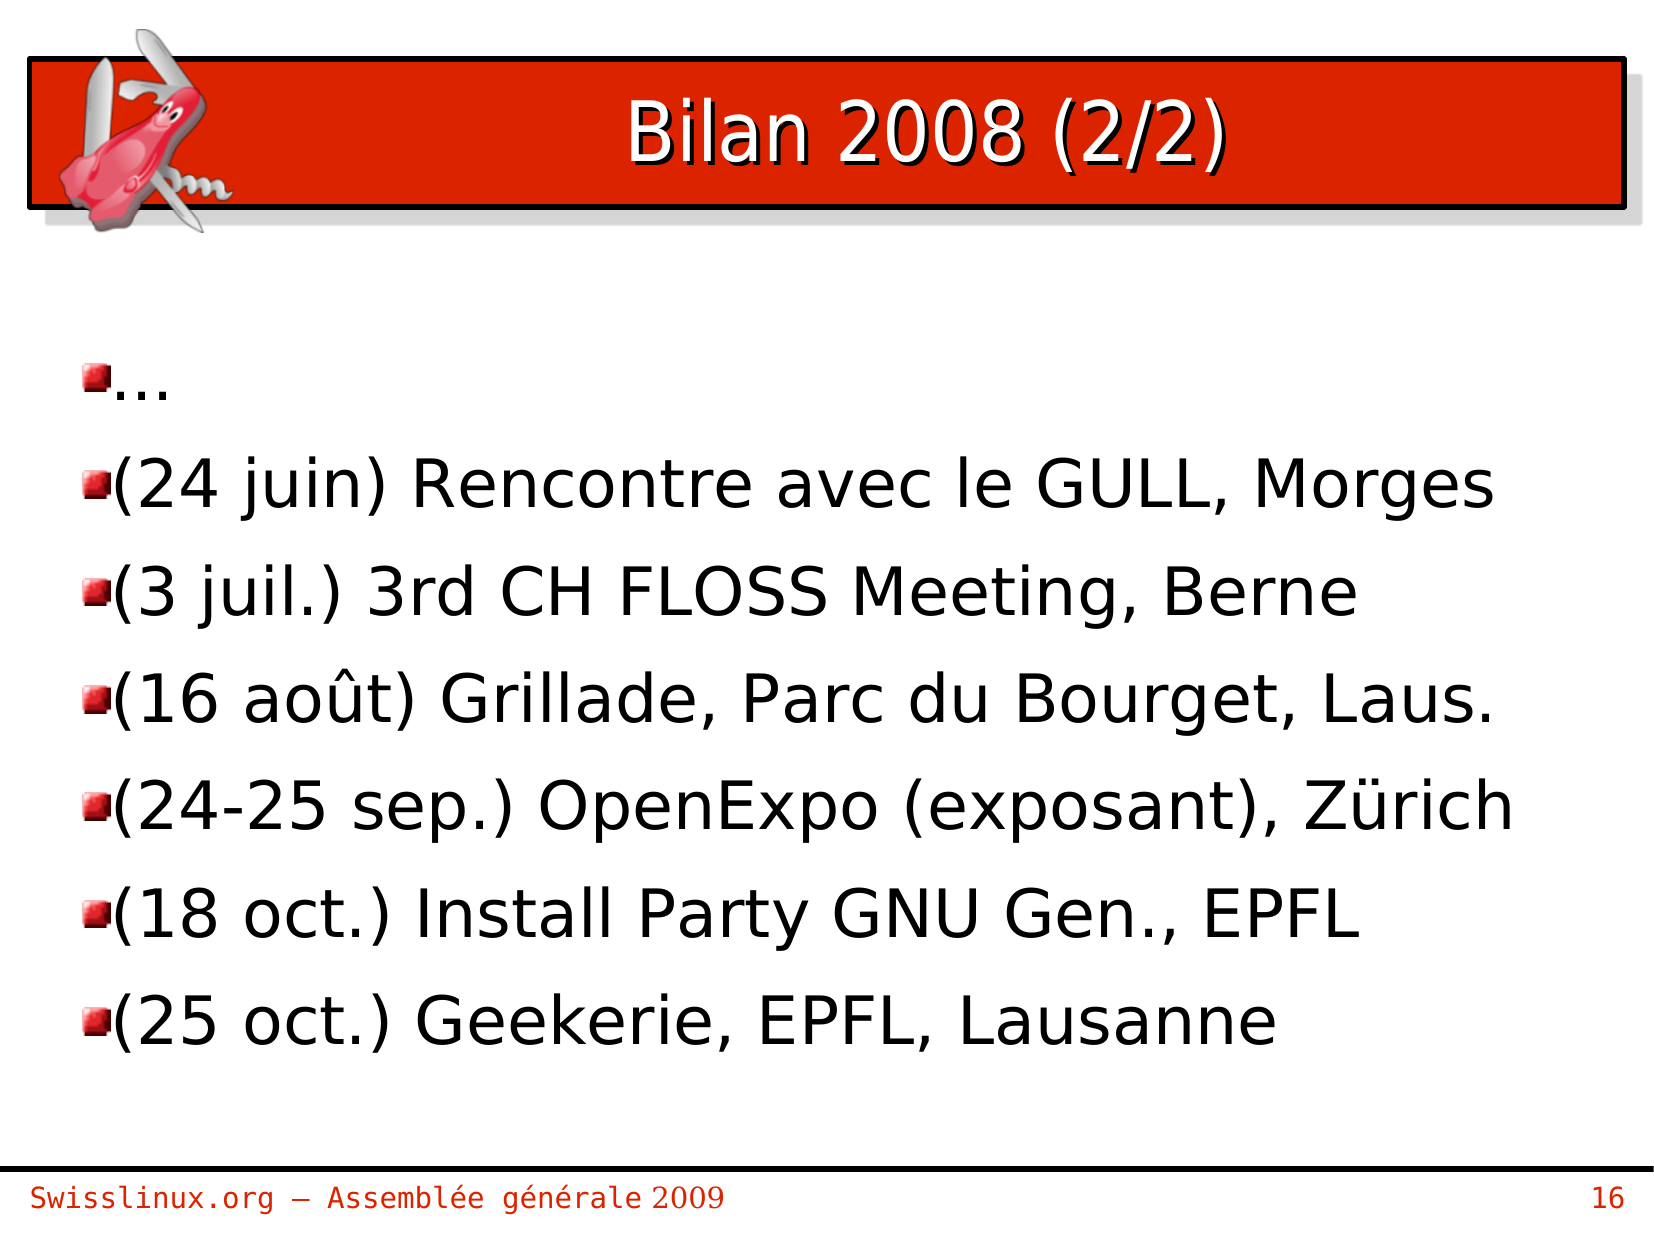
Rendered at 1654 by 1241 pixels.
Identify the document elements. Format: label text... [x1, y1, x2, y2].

picture [59, 29, 234, 233]
list ... (24 juin) Rencontre avec le GULL, Morges (3 juil.) 3rd CH FLOSS Meeting, Berne (16 août) Grillade, Parc du Bourget, Laus. (24-25 sep.) OpenExpo (exposant), Zürich (18 oct.) Install Party GNU Gen., EPFL (25 oct.) Geekerie, EPFL, Lausanne [82, 297, 1571, 1102]
title Bilan 2008 (2/2) [259, 84, 1595, 182]
